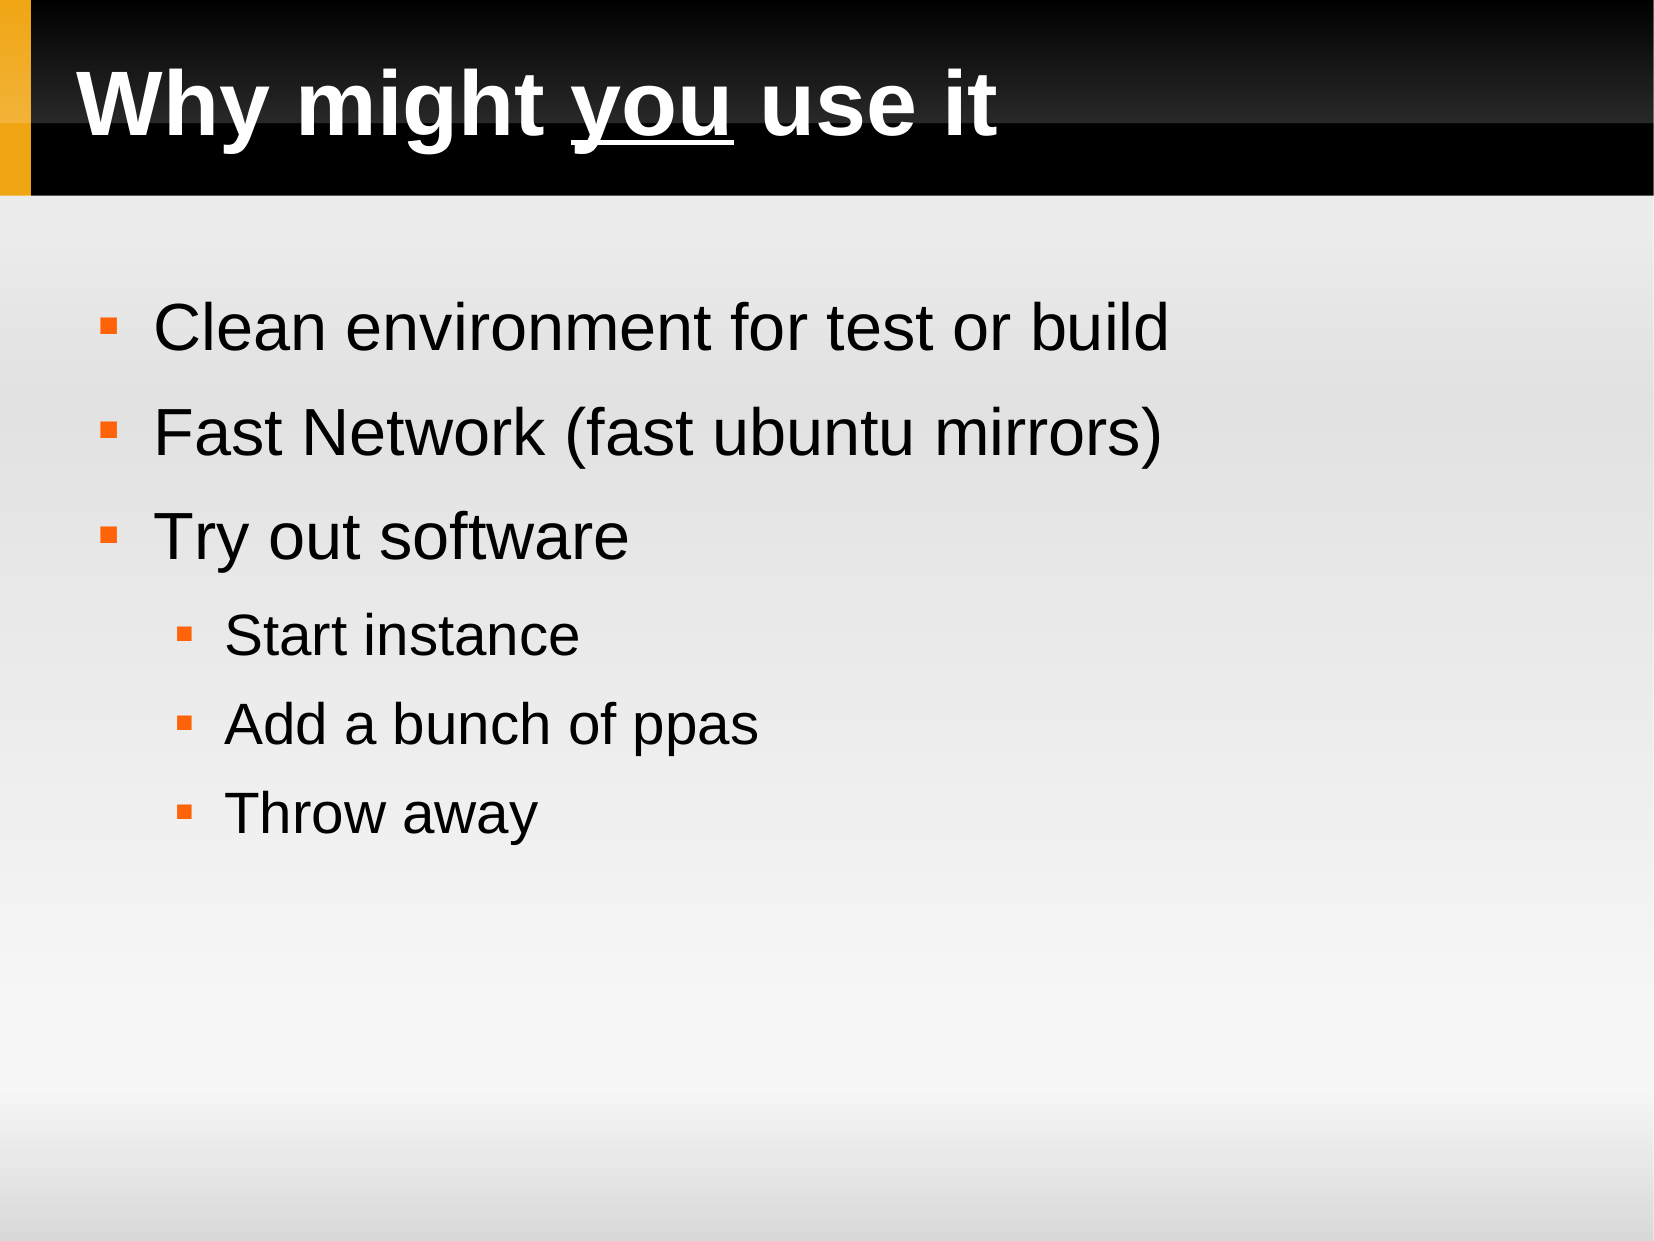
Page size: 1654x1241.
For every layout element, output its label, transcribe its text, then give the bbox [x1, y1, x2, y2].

list Clean environment for test or build Fast Network (fast ubuntu mirrors) Try out software Start instance Add a bunch of ppas Throw away [82, 290, 1571, 1094]
picture [0, 0, 1654, 1241]
title Why might you use it [76, 7, 1565, 200]
